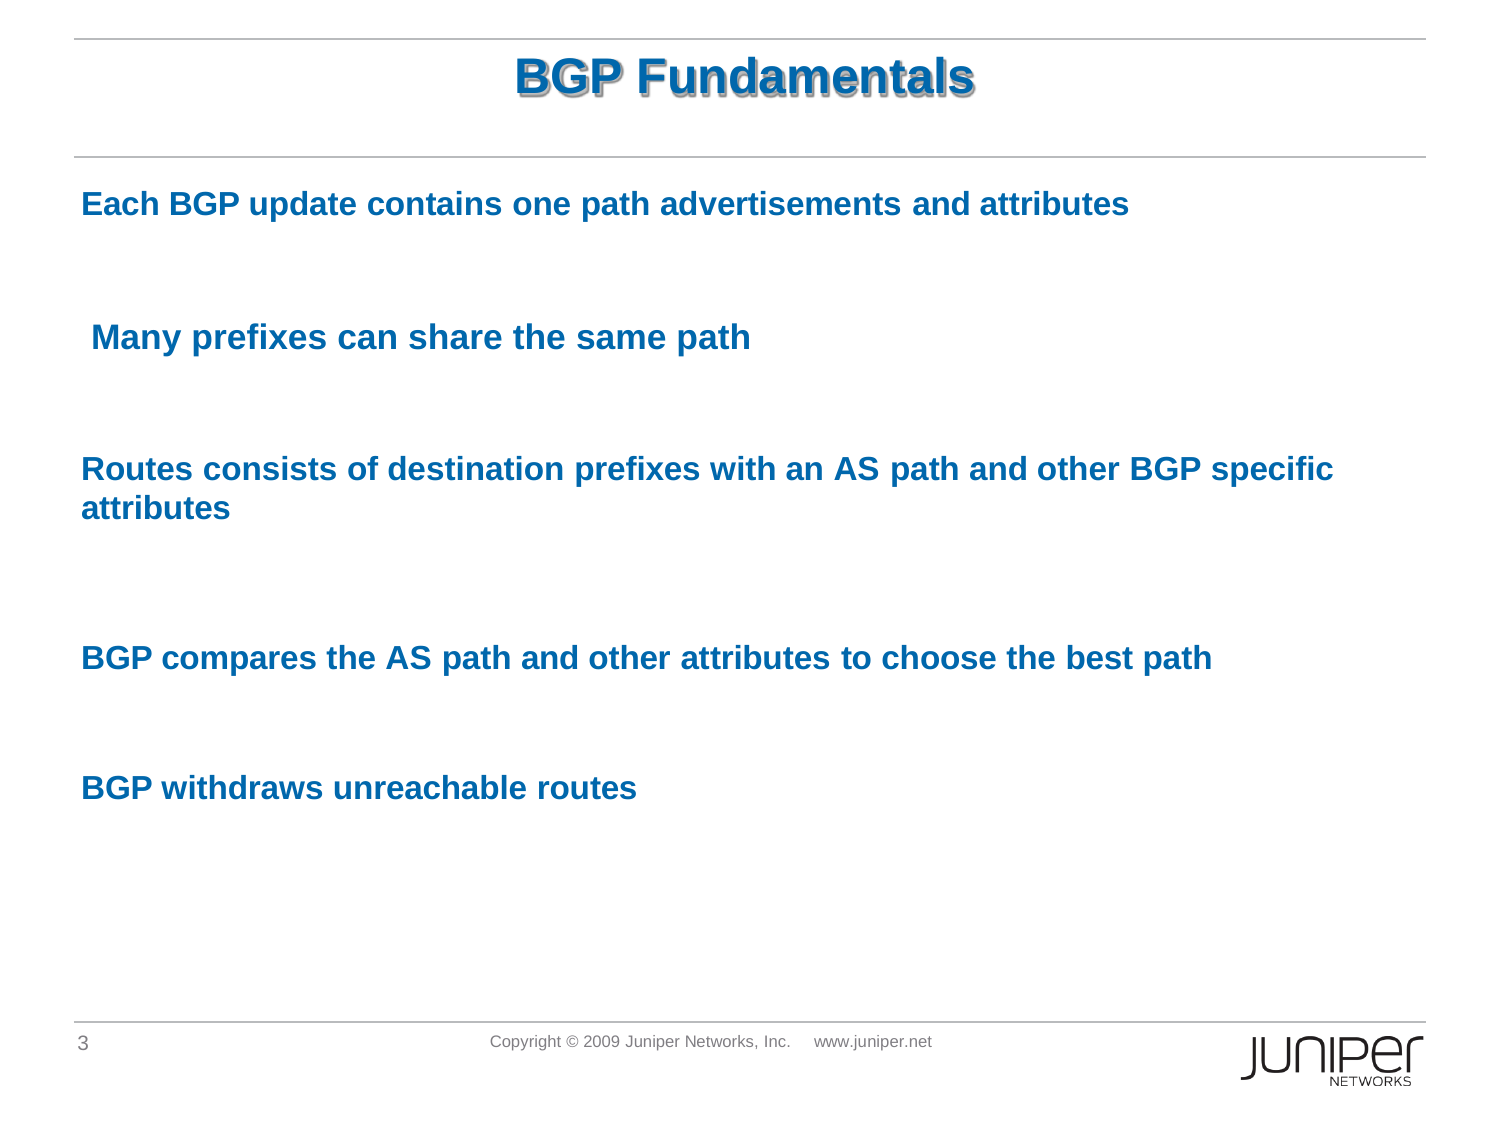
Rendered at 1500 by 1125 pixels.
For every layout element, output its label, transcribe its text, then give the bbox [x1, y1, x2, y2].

text_box BGP Fundamentals [512, 43, 977, 106]
text_box Each BGP update contains one path advertisements and attributes Many prefixes can share the same path Routes consists of destination prefixes with an AS path and other BGP specific attributes BGP compares the AS path and other attributes to choose the best path BGP withdraws unreachable routes [78, 181, 1340, 789]
text_box 10 [73, 1029, 105, 1056]
text_box [483, 29, 1010, 140]
text_box Copyright © 2009 Juniper Networks, Inc. www.juniper.net [488, 1031, 935, 1053]
